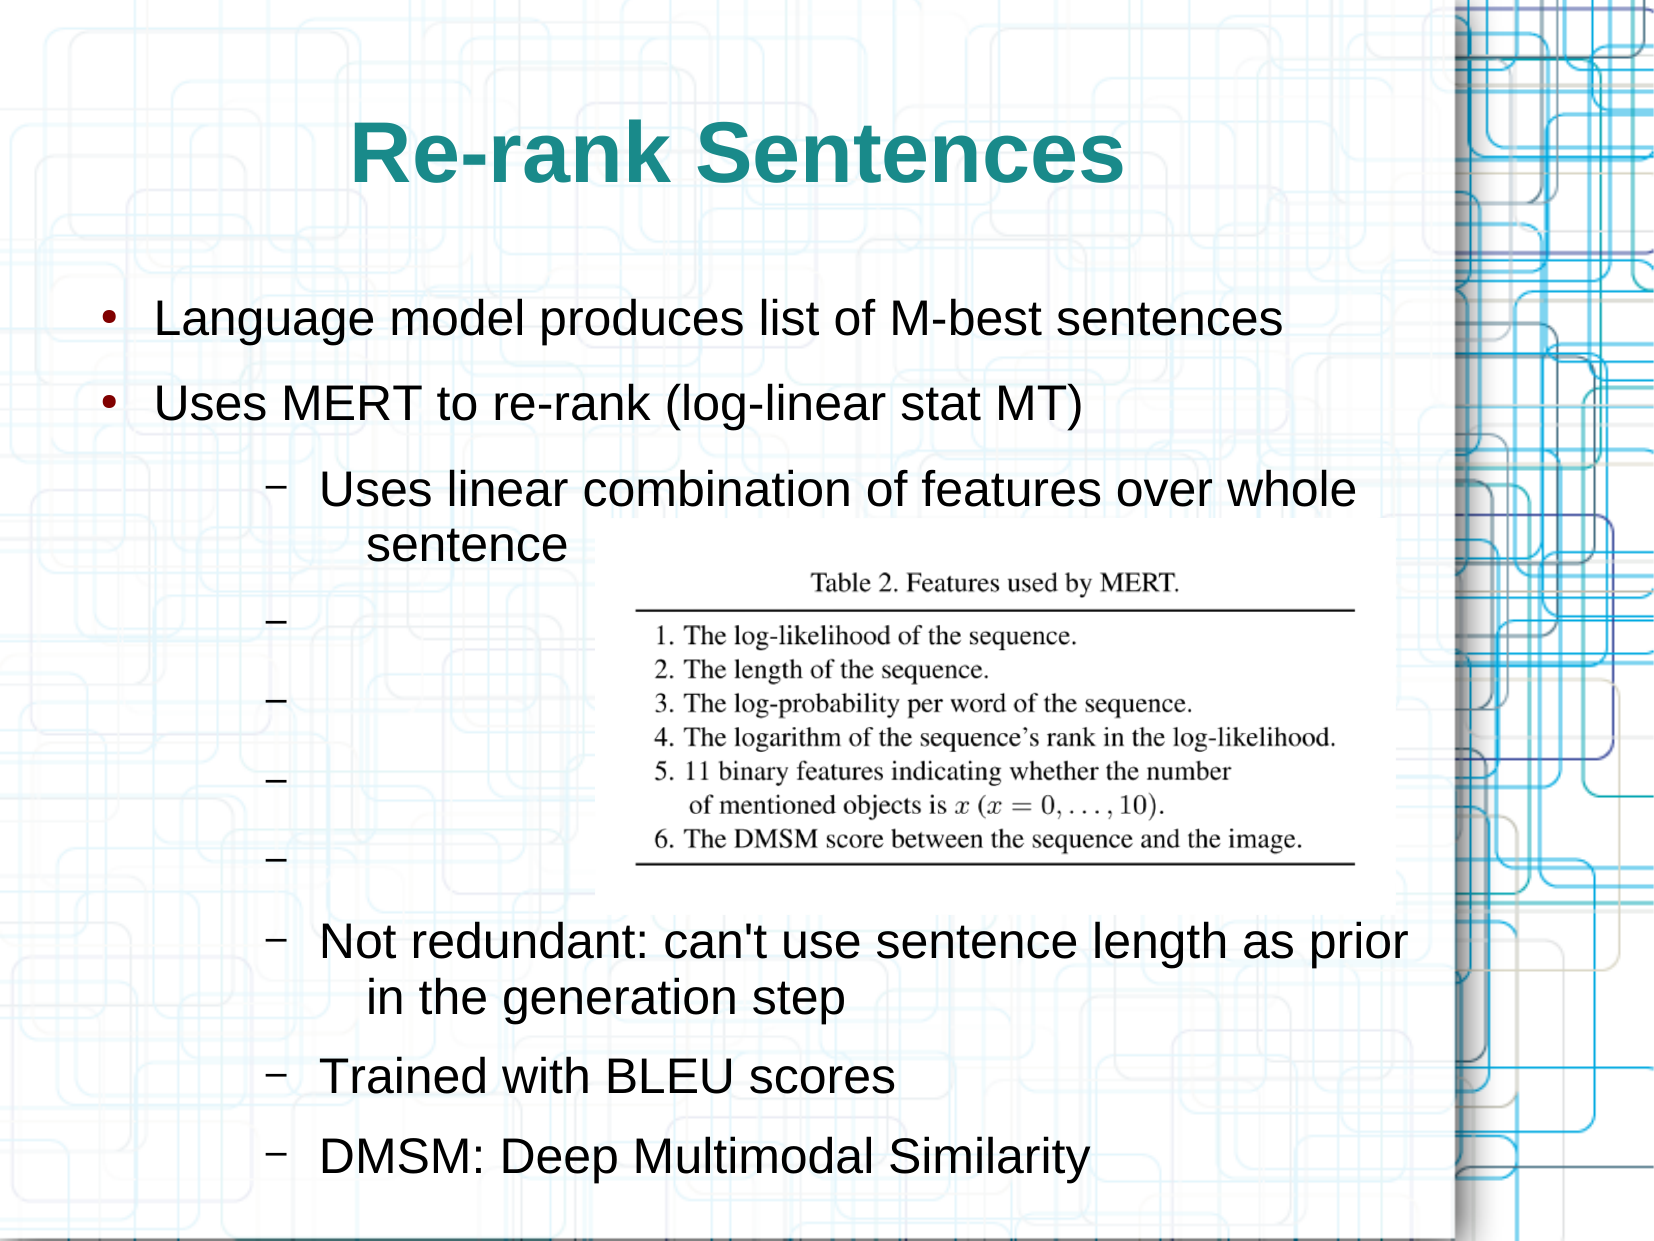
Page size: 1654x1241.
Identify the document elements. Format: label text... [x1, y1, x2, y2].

picture [594, 517, 1396, 916]
title Re-rank Sentences [59, 49, 1418, 257]
picture [0, 0, 1654, 1241]
list Language model produces list of M-best sentences Uses MERT to re-rank (log-linear stat MT) Uses linear combination of features over whole sentence Not redundant: can't use sentence length as prior in the generation step Trained with BLEU scores DMSM: Deep Multimodal Similarity [82, 290, 1418, 1241]
